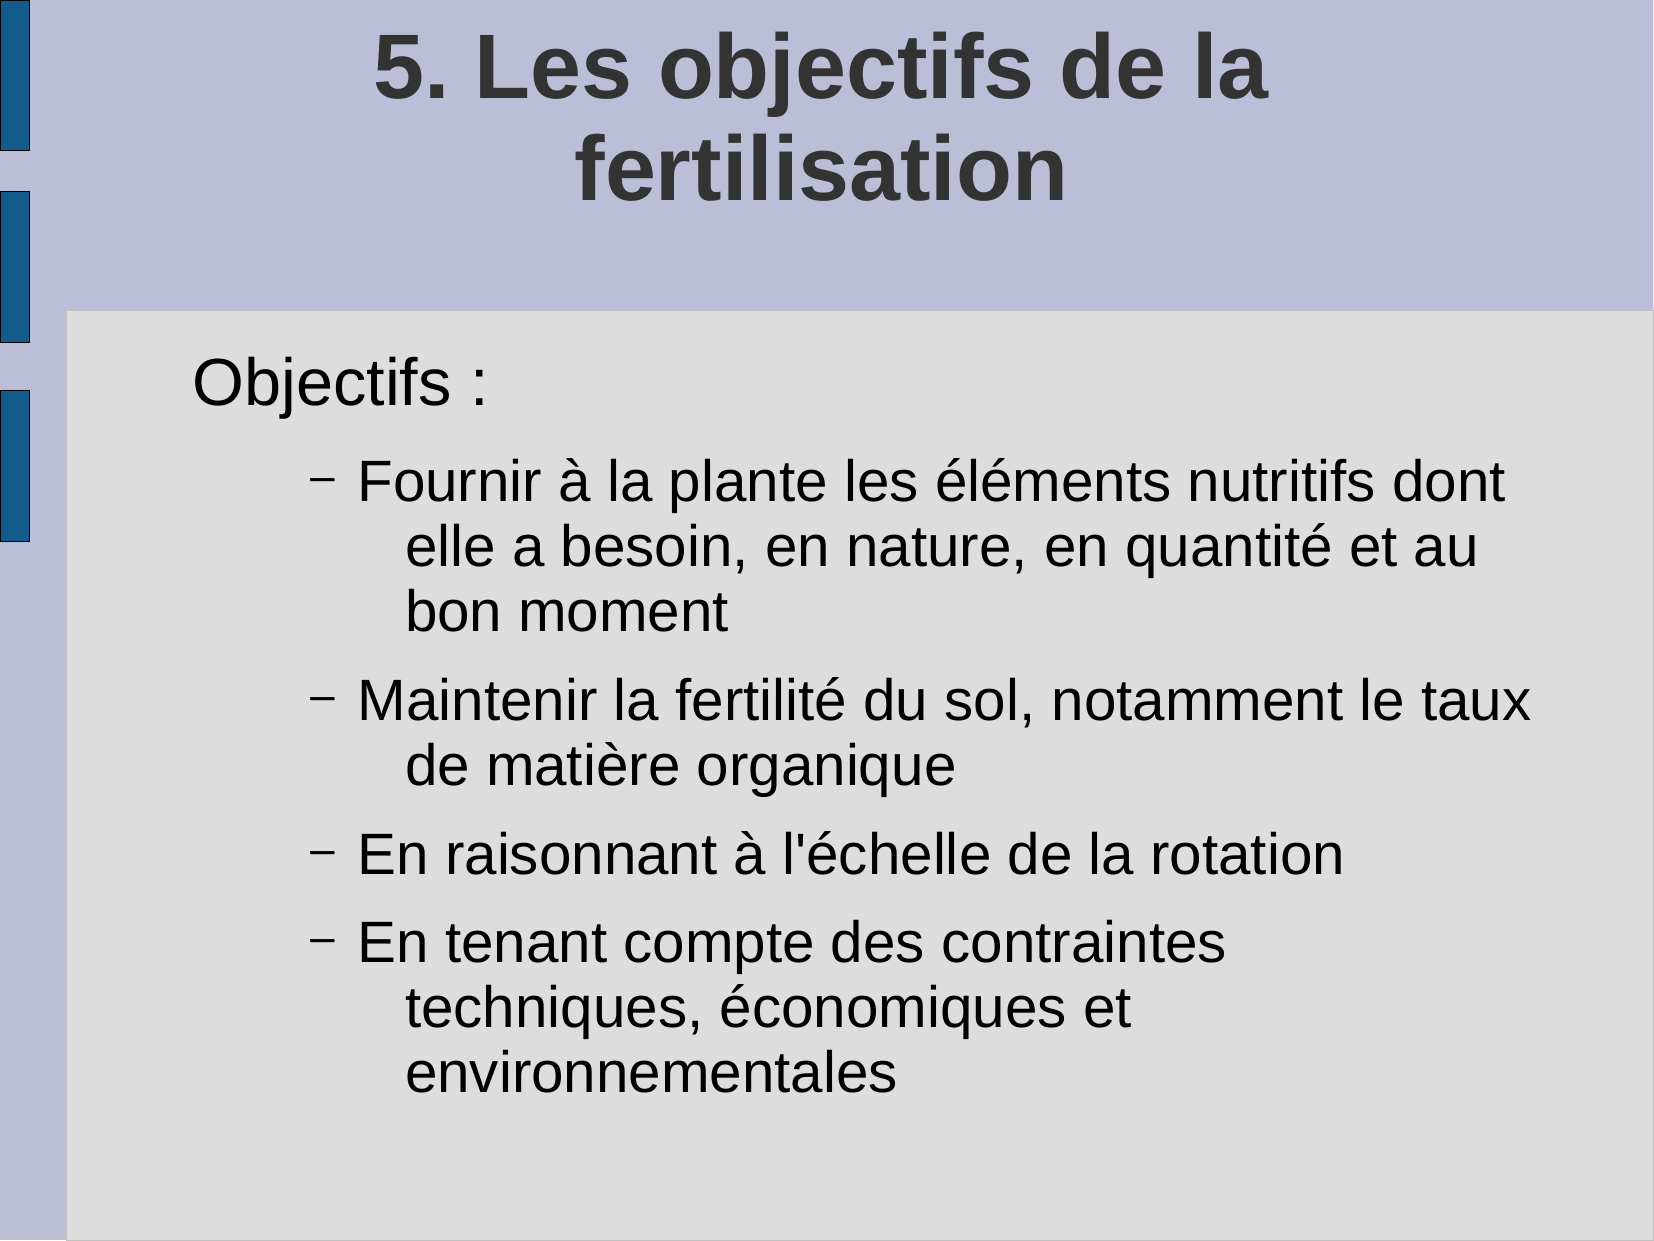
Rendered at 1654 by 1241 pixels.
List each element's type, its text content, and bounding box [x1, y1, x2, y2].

title 5. Les objectifs de la fertilisation [115, 13, 1528, 222]
list Objectifs : Fournir à la plante les éléments nutritifs dont elle a besoin, en nature, en quantité et au bon moment Maintenir la fertilité du sol, notamment le taux de matière organique En raisonnant à l'échelle de la rotation En tenant compte des contraintes techniques, économiques et environnementales [121, 344, 1534, 1127]
